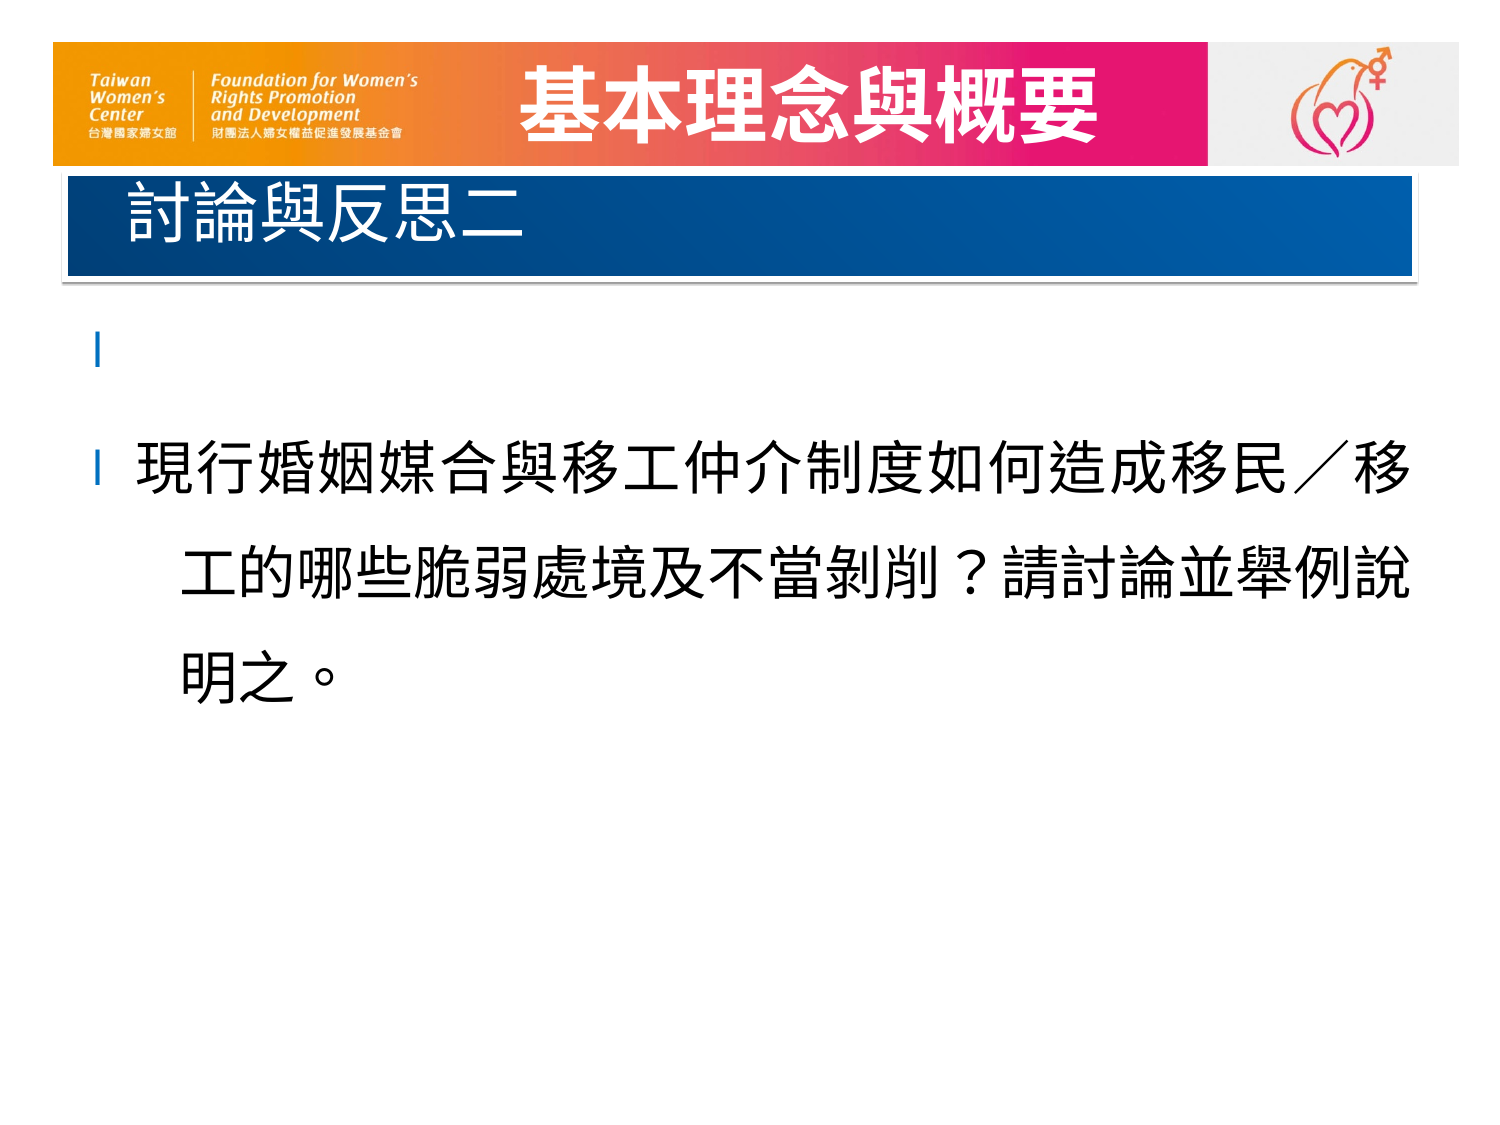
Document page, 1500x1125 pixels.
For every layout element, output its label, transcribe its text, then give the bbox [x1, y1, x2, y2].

text_box 討論與反思二 [64, 172, 1415, 279]
title 基本理念與概要 [194, 45, 1426, 161]
list 現行婚姻媒合與移工仲介制度如何造成移民／移工的哪些脆弱處境及不當剝削？請討論並舉例說明之。 [76, 307, 1427, 746]
